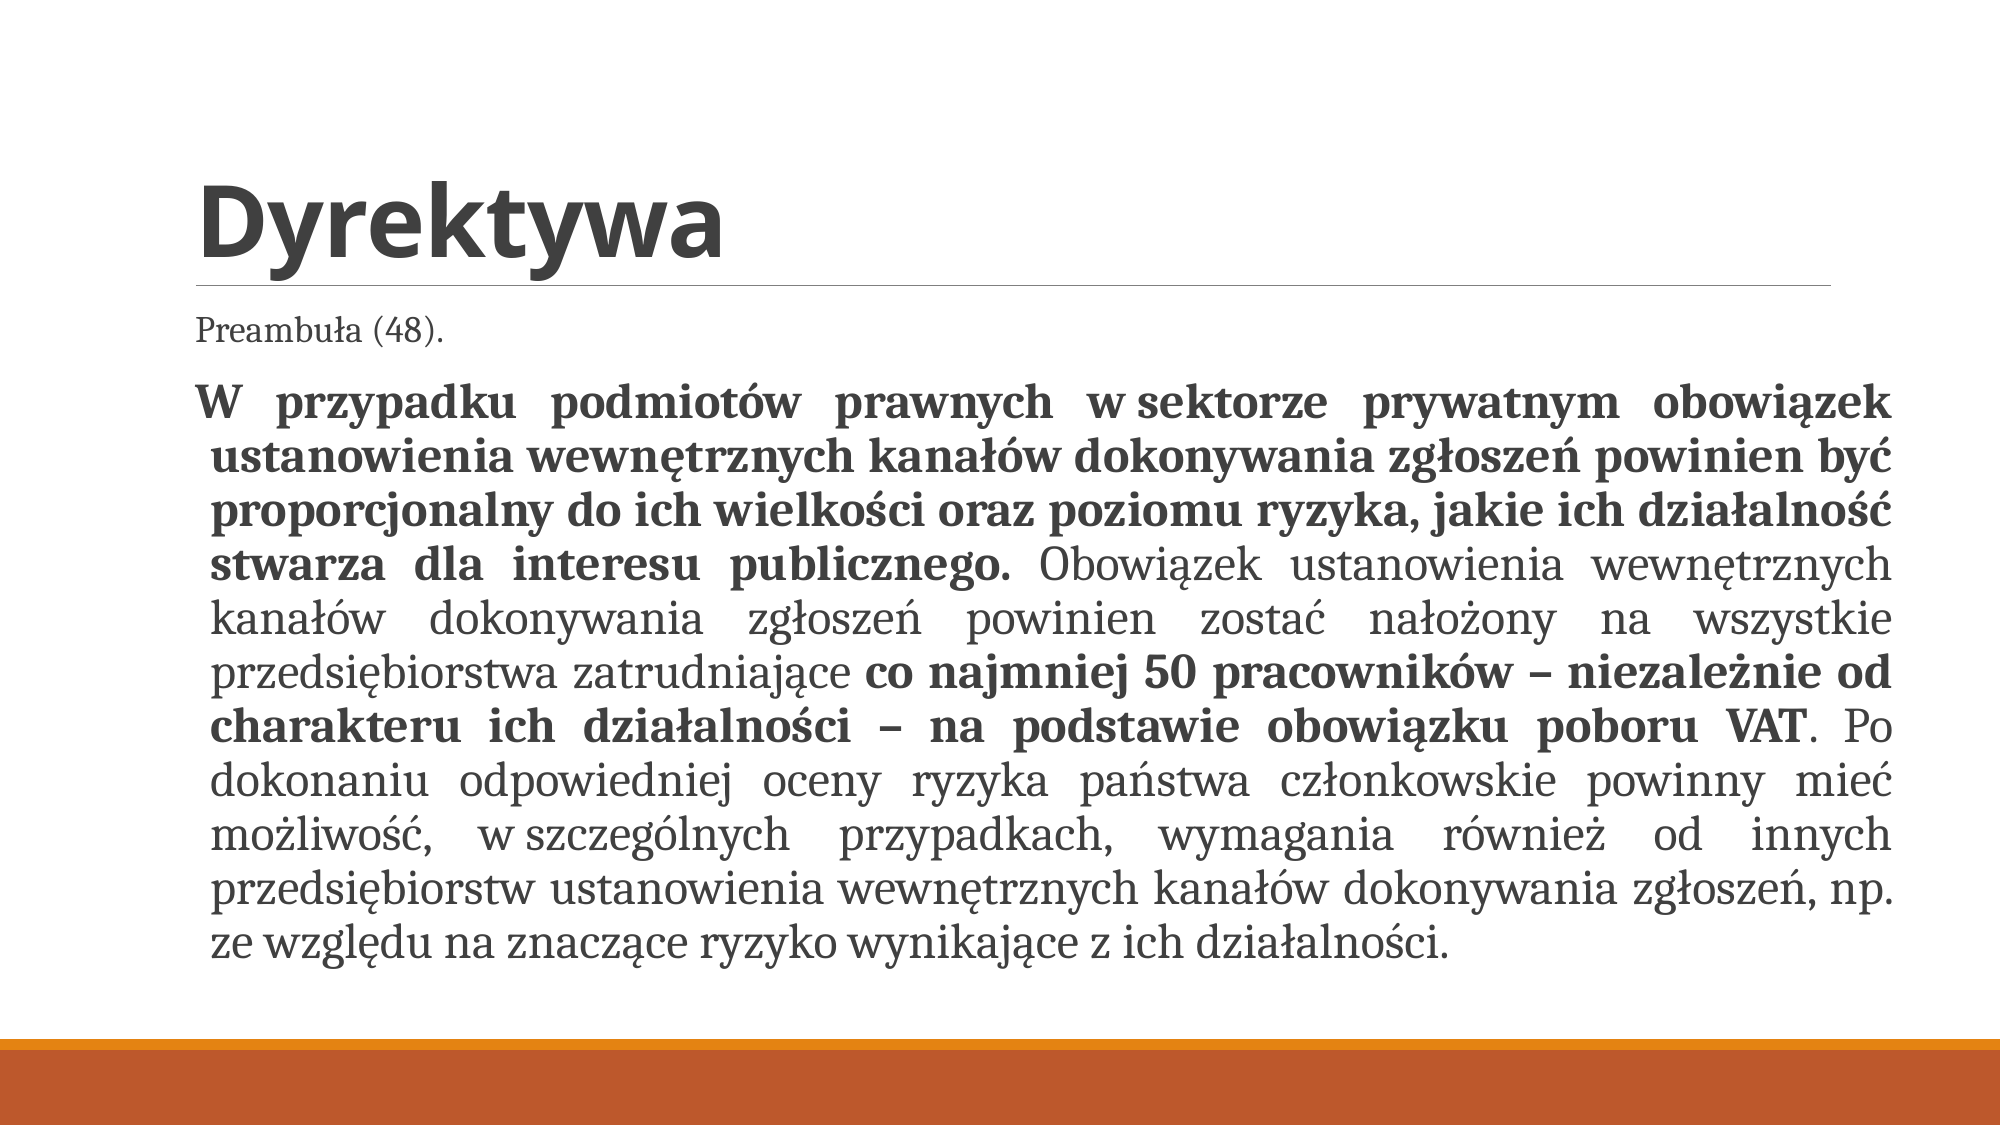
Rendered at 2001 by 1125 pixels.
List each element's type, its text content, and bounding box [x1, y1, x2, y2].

title Dyrektywa [180, 47, 1831, 286]
list Preambuła (48). W przypadku podmiotów prawnych w sektorze prywatnym obowiązek ustanowienia wewnętrznych kanałów dokonywania zgłoszeń powinien być proporcjonalny do ich wielkości oraz poziomu ryzyka, jakie ich działalność stwarza dla interesu publicznego. Obowiązek ustanowienia wewnętrznych kanałów dokonywania zgłoszeń powinien zostać nałożony na wszystkie przedsiębiorstwa zatrudniające co najmniej 50 pracowników – niezależnie od charakteru ich działalności – na podstawie obowiązku poboru VAT. Po dokonaniu odpowiedniej oceny ryzyka państwa członkowskie powinny mieć możliwość, w szczególnych przypadkach, wymagania również od innych przedsiębiorstw ustanowienia wewnętrznych kanałów dokonywania zgłoszeń, np. ze względu na znaczące ryzyko wynikające z ich działalności. [180, 302, 1910, 1045]
